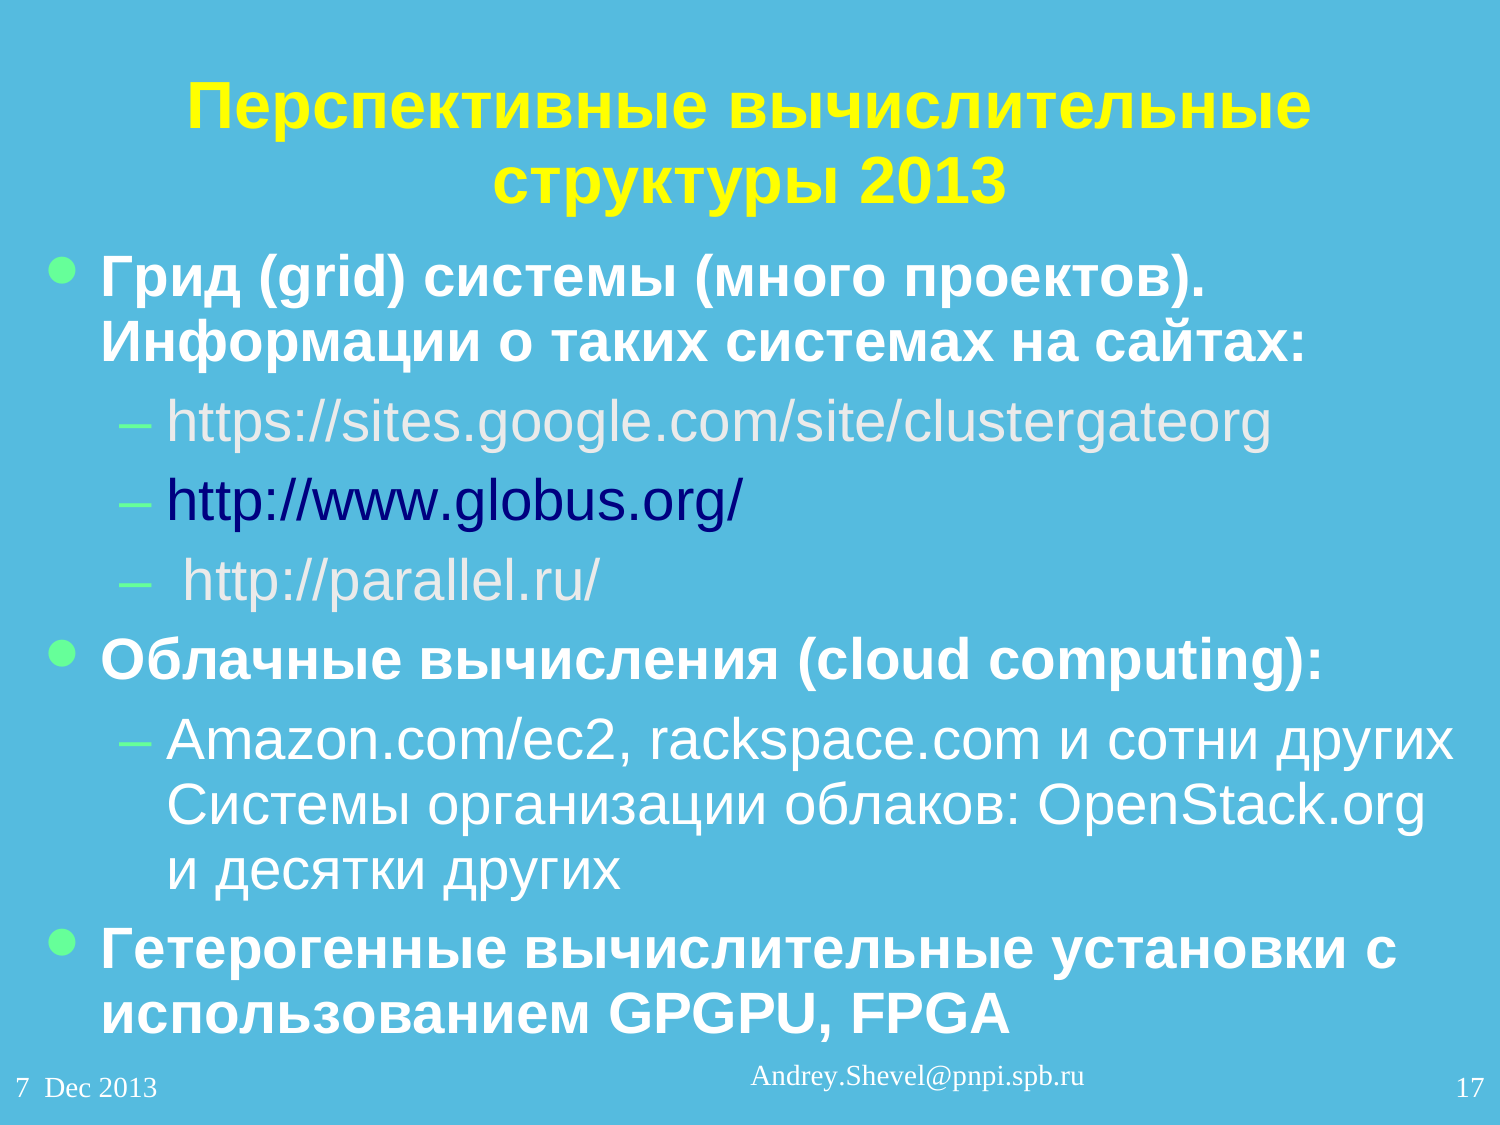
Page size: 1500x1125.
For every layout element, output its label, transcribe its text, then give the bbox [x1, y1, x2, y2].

title Перспективные вычислительные структуры 2013 [112, 37, 1388, 225]
list Грид (grid) системы (много проектов). Информации о таких системах на сайтах: https://sites.google.com/site/clustergateorg http://www.globus.org/ http://parallel.ru/ Облачные вычисления (cloud computing): Amazon.com/ec2, rackspace.com и сотни других Системы организации облаков: OpenStack.org и десятки других Гетерогенные вычислительные установки с использованием GPGPU, FPGA [29, 236, 1477, 1034]
